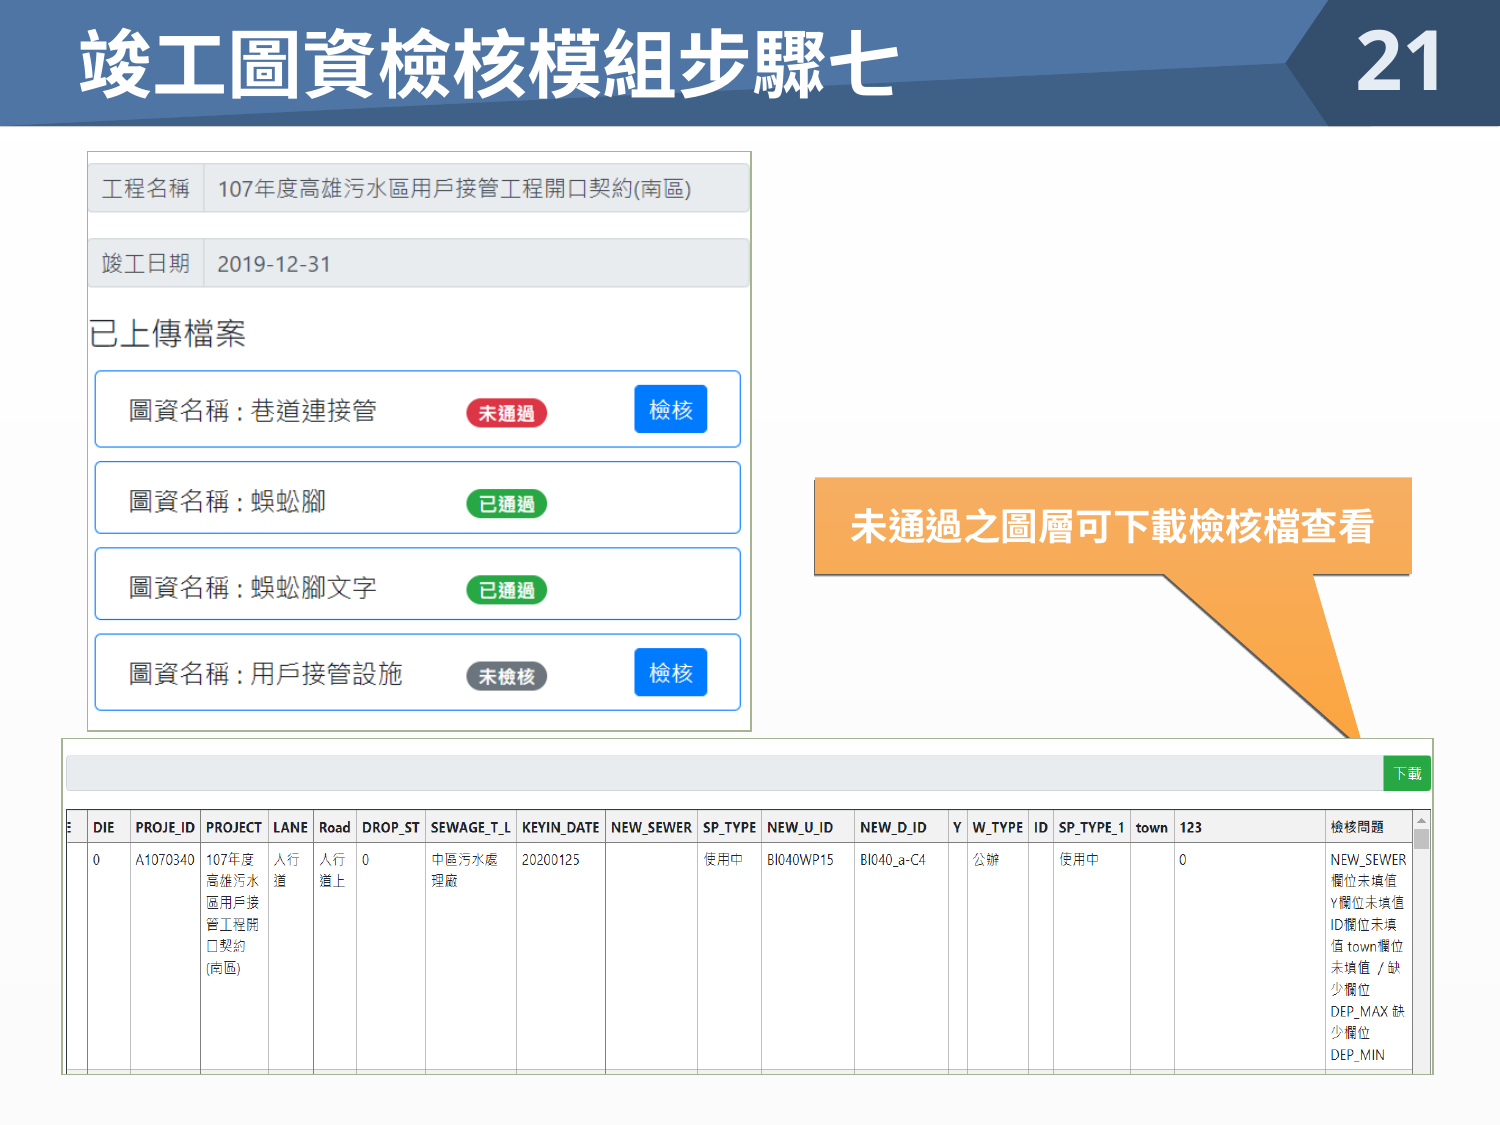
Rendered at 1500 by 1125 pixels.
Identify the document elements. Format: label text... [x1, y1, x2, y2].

text_box 未通過之圖層可下載檢核檔查看 [814, 477, 1412, 738]
text_box 21 [1340, 0, 1500, 116]
text_box 竣工圖資檢核模組步驟七 [62, 9, 1282, 116]
picture [88, 152, 751, 731]
picture [62, 739, 1433, 1074]
